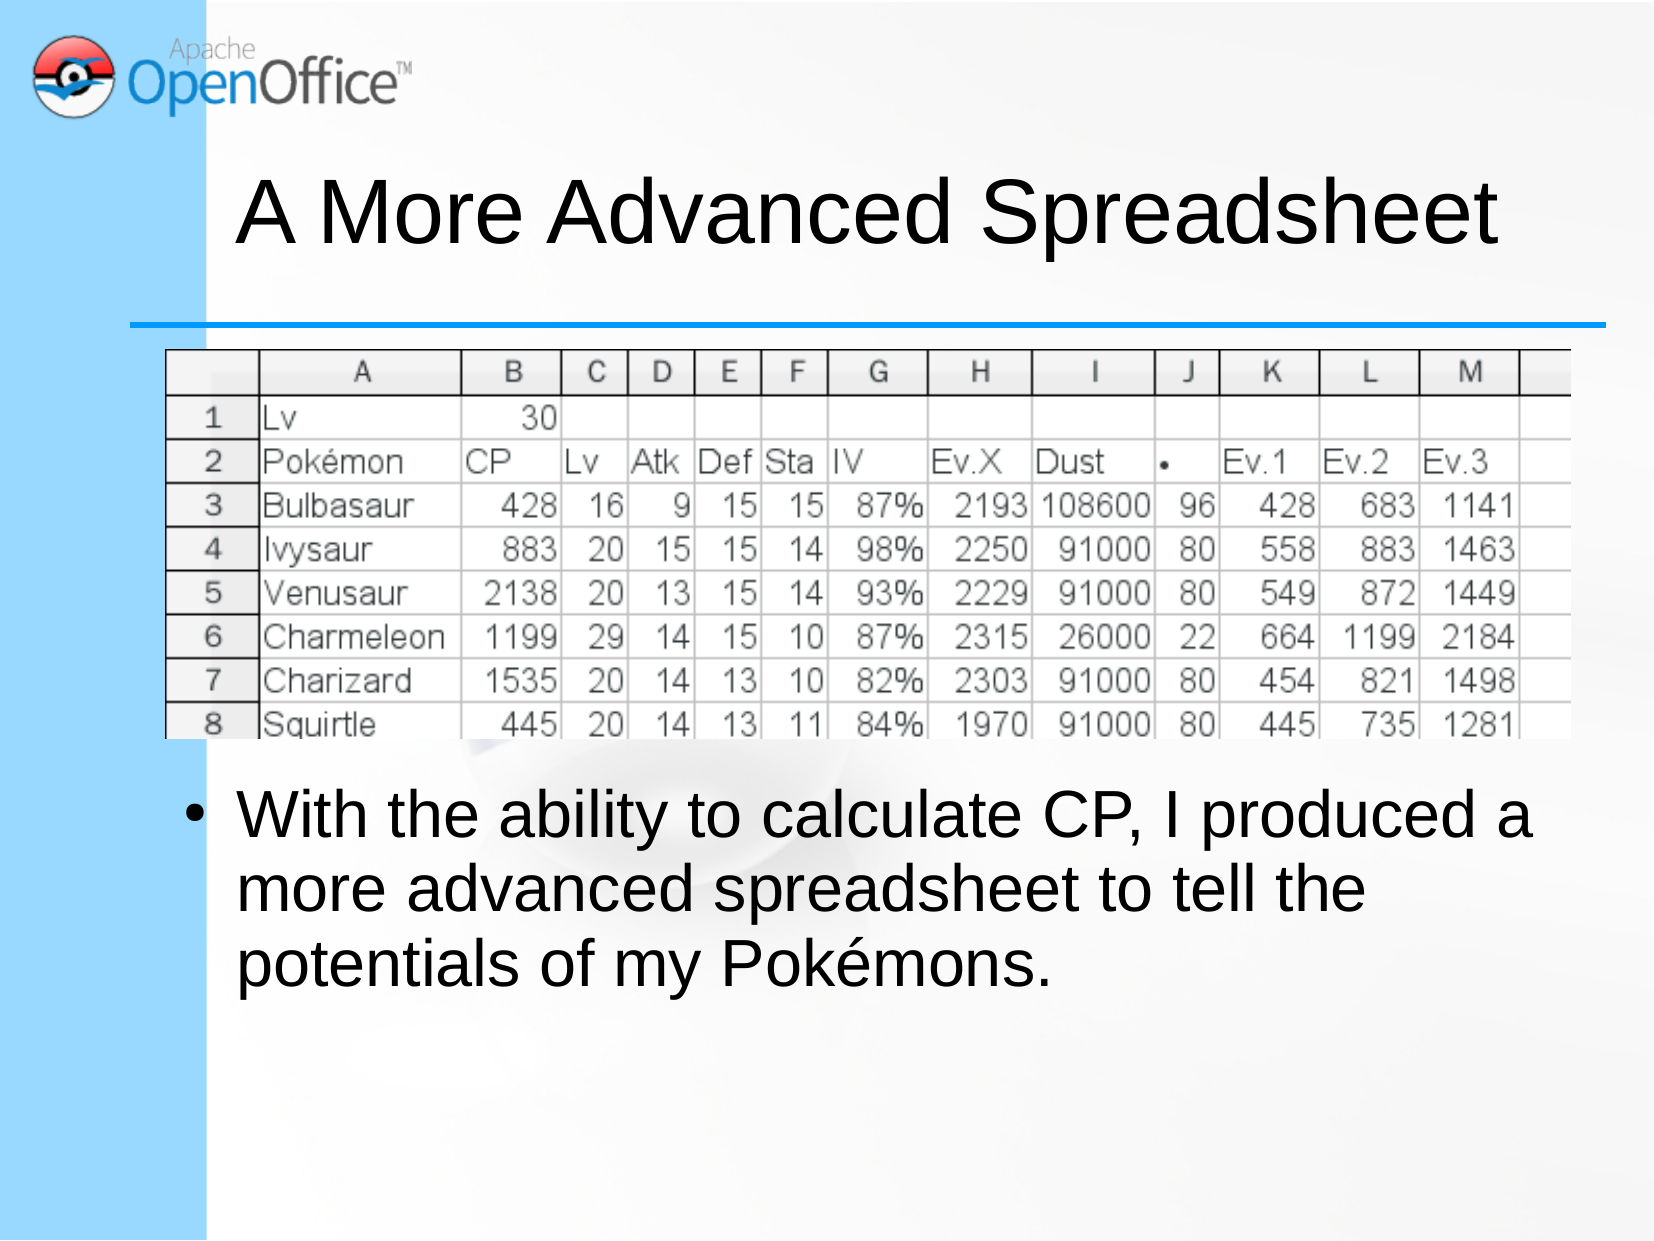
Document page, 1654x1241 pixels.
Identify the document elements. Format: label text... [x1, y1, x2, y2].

title A More Advanced Spreadsheet [165, 108, 1571, 316]
list With the ability to calculate CP, I produced a more advanced spreadsheet to tell the potentials of my Pokémons. [165, 776, 1571, 1167]
picture [31, 2, 1654, 1241]
